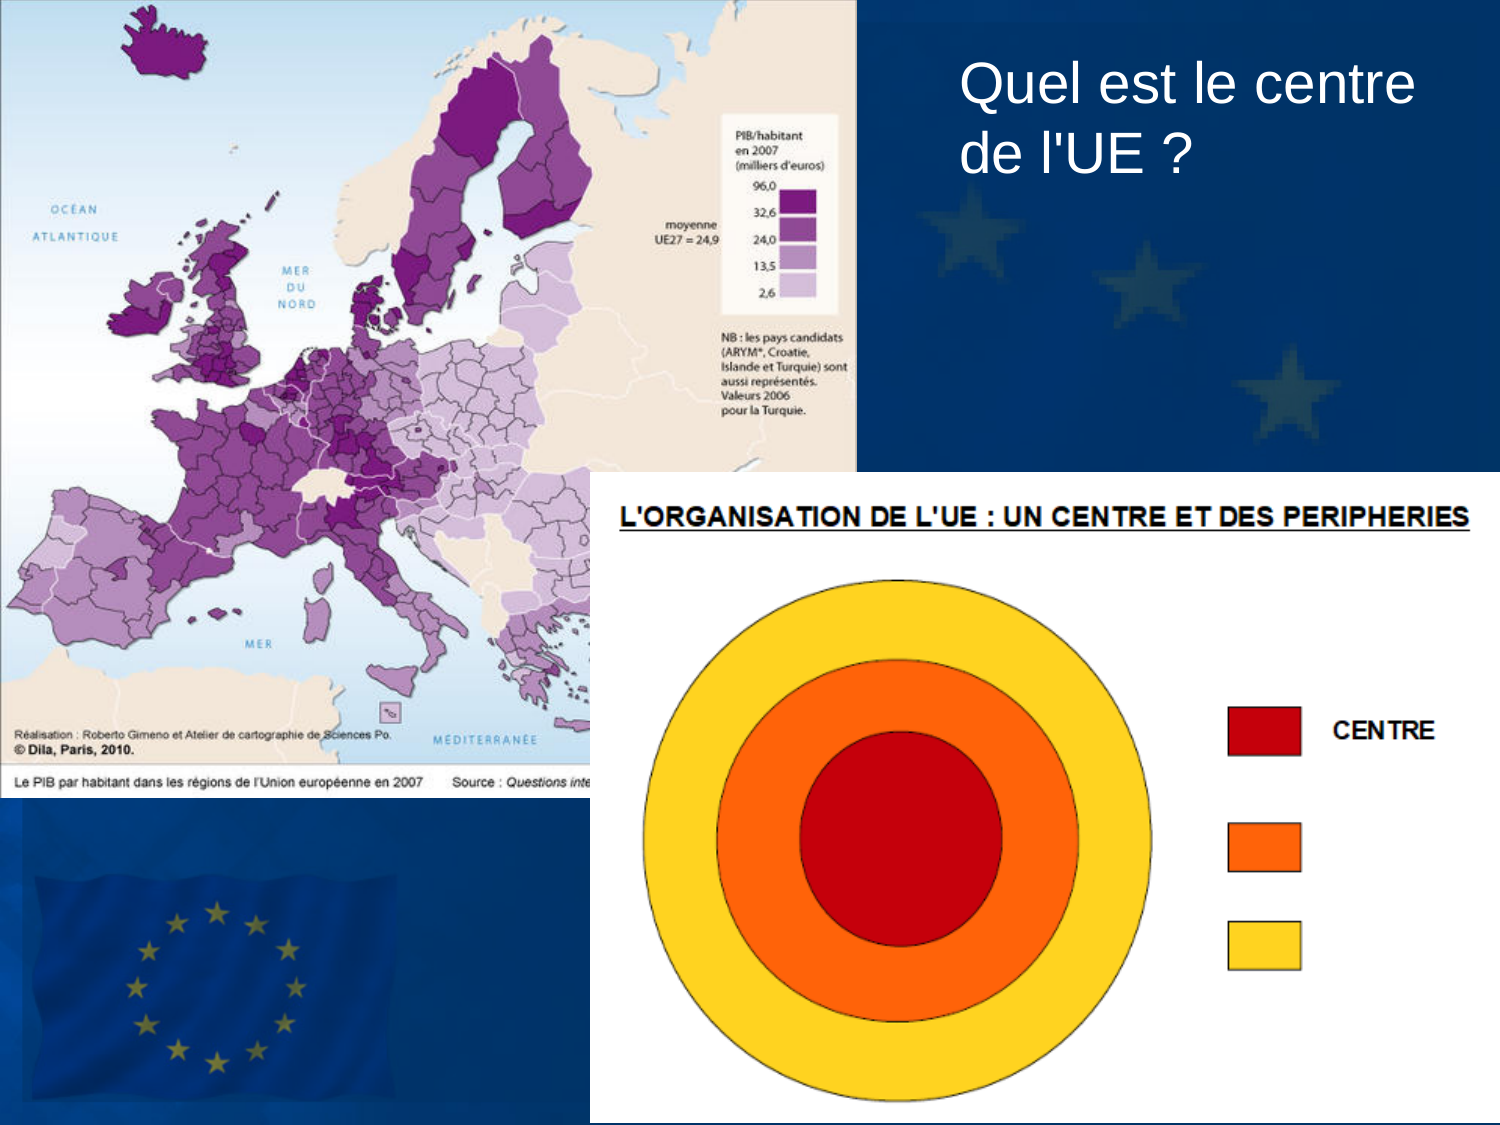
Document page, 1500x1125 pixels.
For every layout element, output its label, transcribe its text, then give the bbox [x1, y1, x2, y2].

picture [0, 0, 1500, 1125]
text_box Quel est le centre de l'UE ? [944, 37, 1447, 193]
text_box [0, 0, 857, 798]
